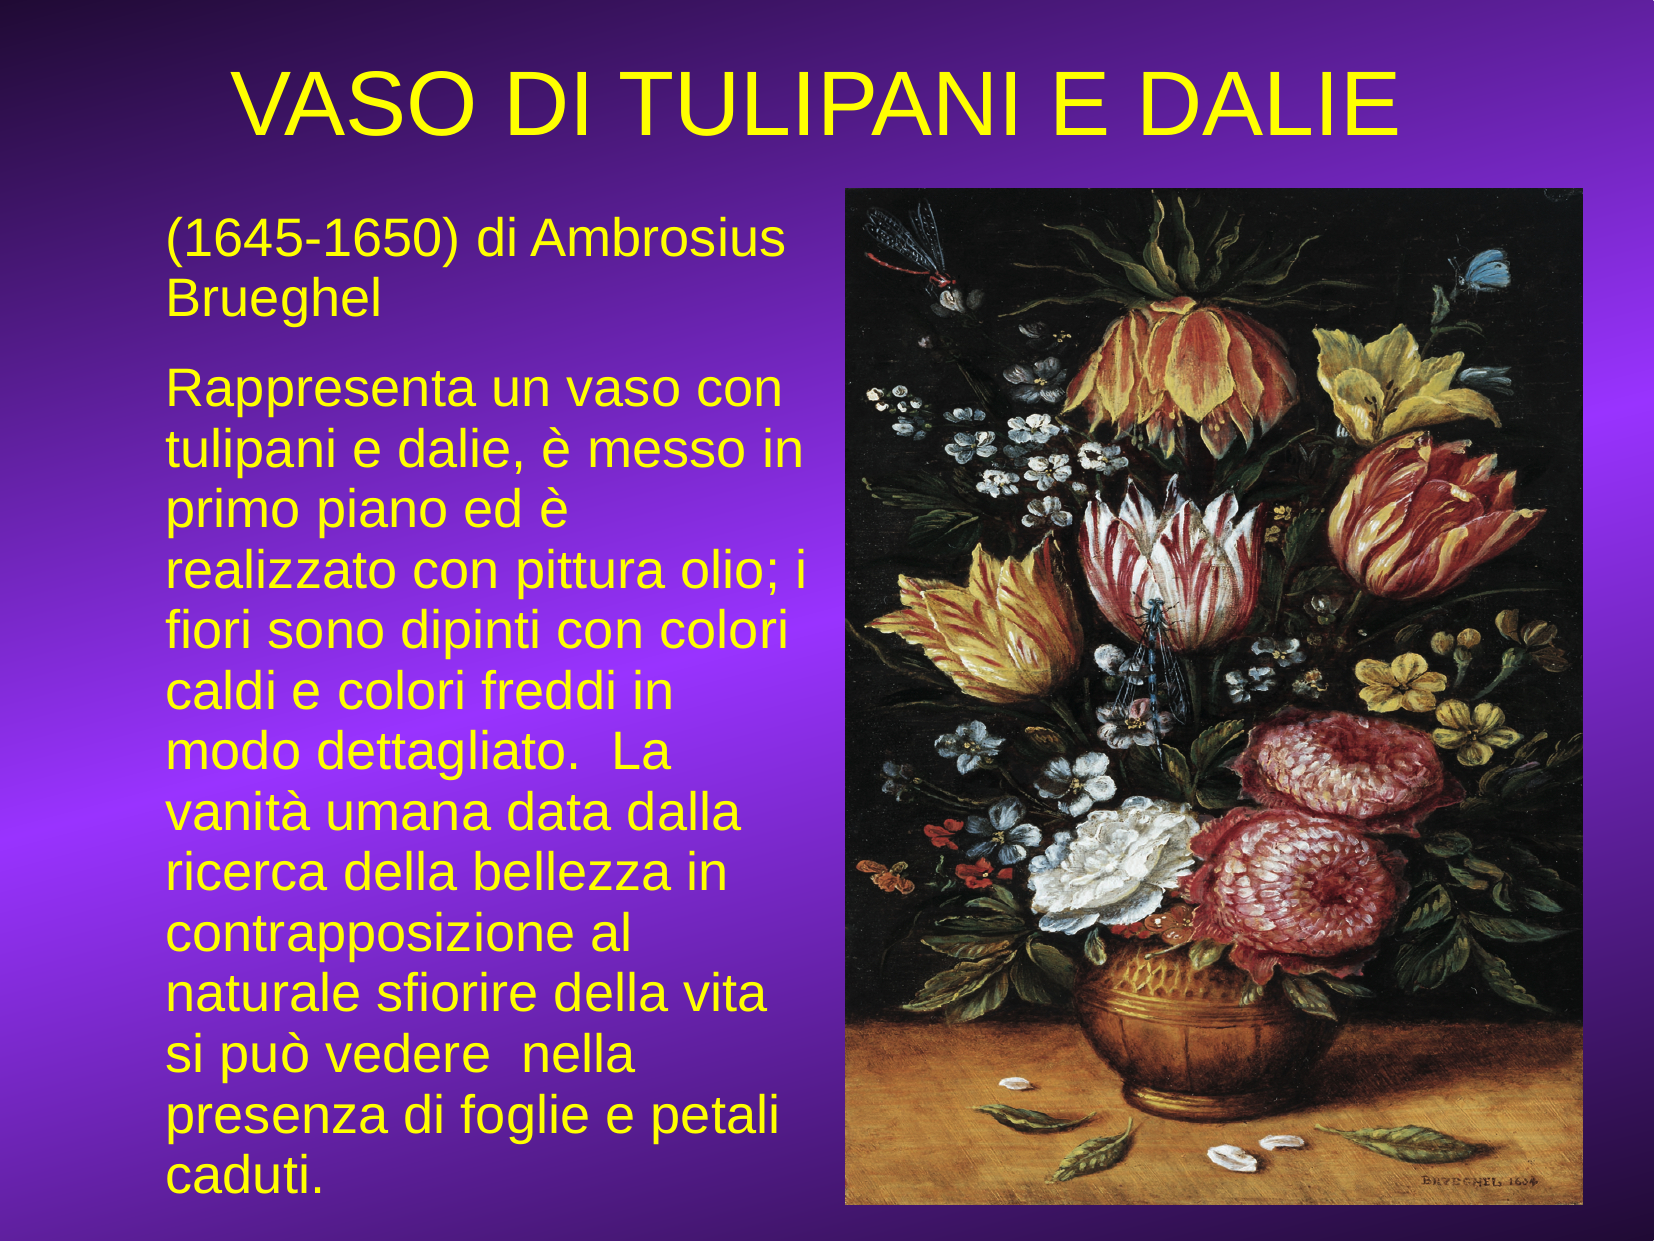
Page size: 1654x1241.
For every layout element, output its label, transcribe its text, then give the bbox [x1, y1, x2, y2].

list (1645-1650) di Ambrosius Brueghel Rappresenta un vaso con tulipani e dalie, è messo in primo piano ed è realizzato con pittura olio; i fiori sono dipinti con colori caldi e colori freddi in modo dettagliato. La vanità umana data dalla ricerca della bellezza in contrapposizione al naturale sfiorire della vita si può vedere nella presenza di foglie e petali caduti. [94, 207, 809, 1206]
picture [845, 188, 1583, 1205]
title VASO DI TULIPANI E DALIE [35, 0, 1524, 208]
